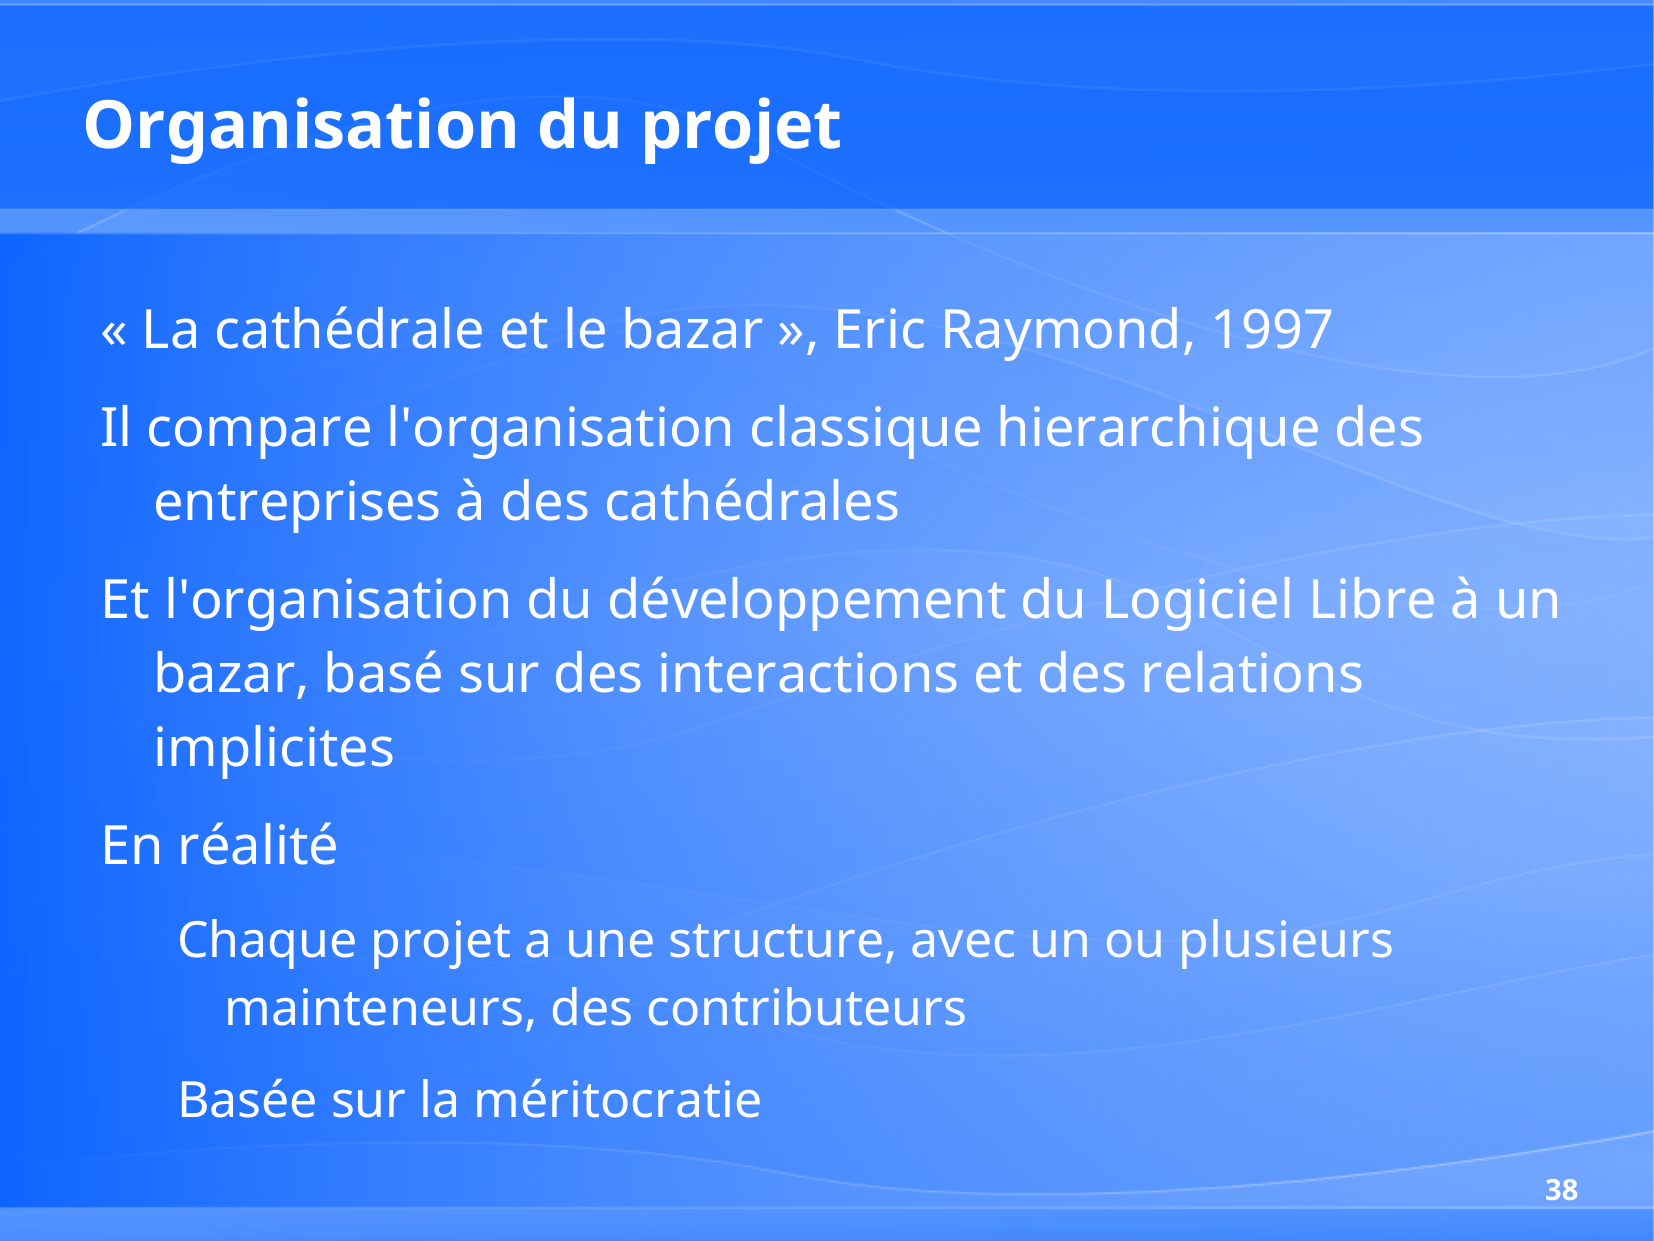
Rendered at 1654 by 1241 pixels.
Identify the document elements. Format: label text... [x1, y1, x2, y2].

title Organisation du projet [23, 15, 1625, 229]
picture [0, 0, 1654, 1241]
list « La cathédrale et le bazar », Eric Raymond, 1997 Il compare l'organisation classique hierarchique des entreprises à des cathédrales Et l'organisation du développement du Logiciel Libre à un bazar, basé sur des interactions et des relations implicites En réalité Chaque projet a une structure, avec un ou plusieurs mainteneurs, des contributeurs Basée sur la méritocratie [82, 290, 1571, 1108]
